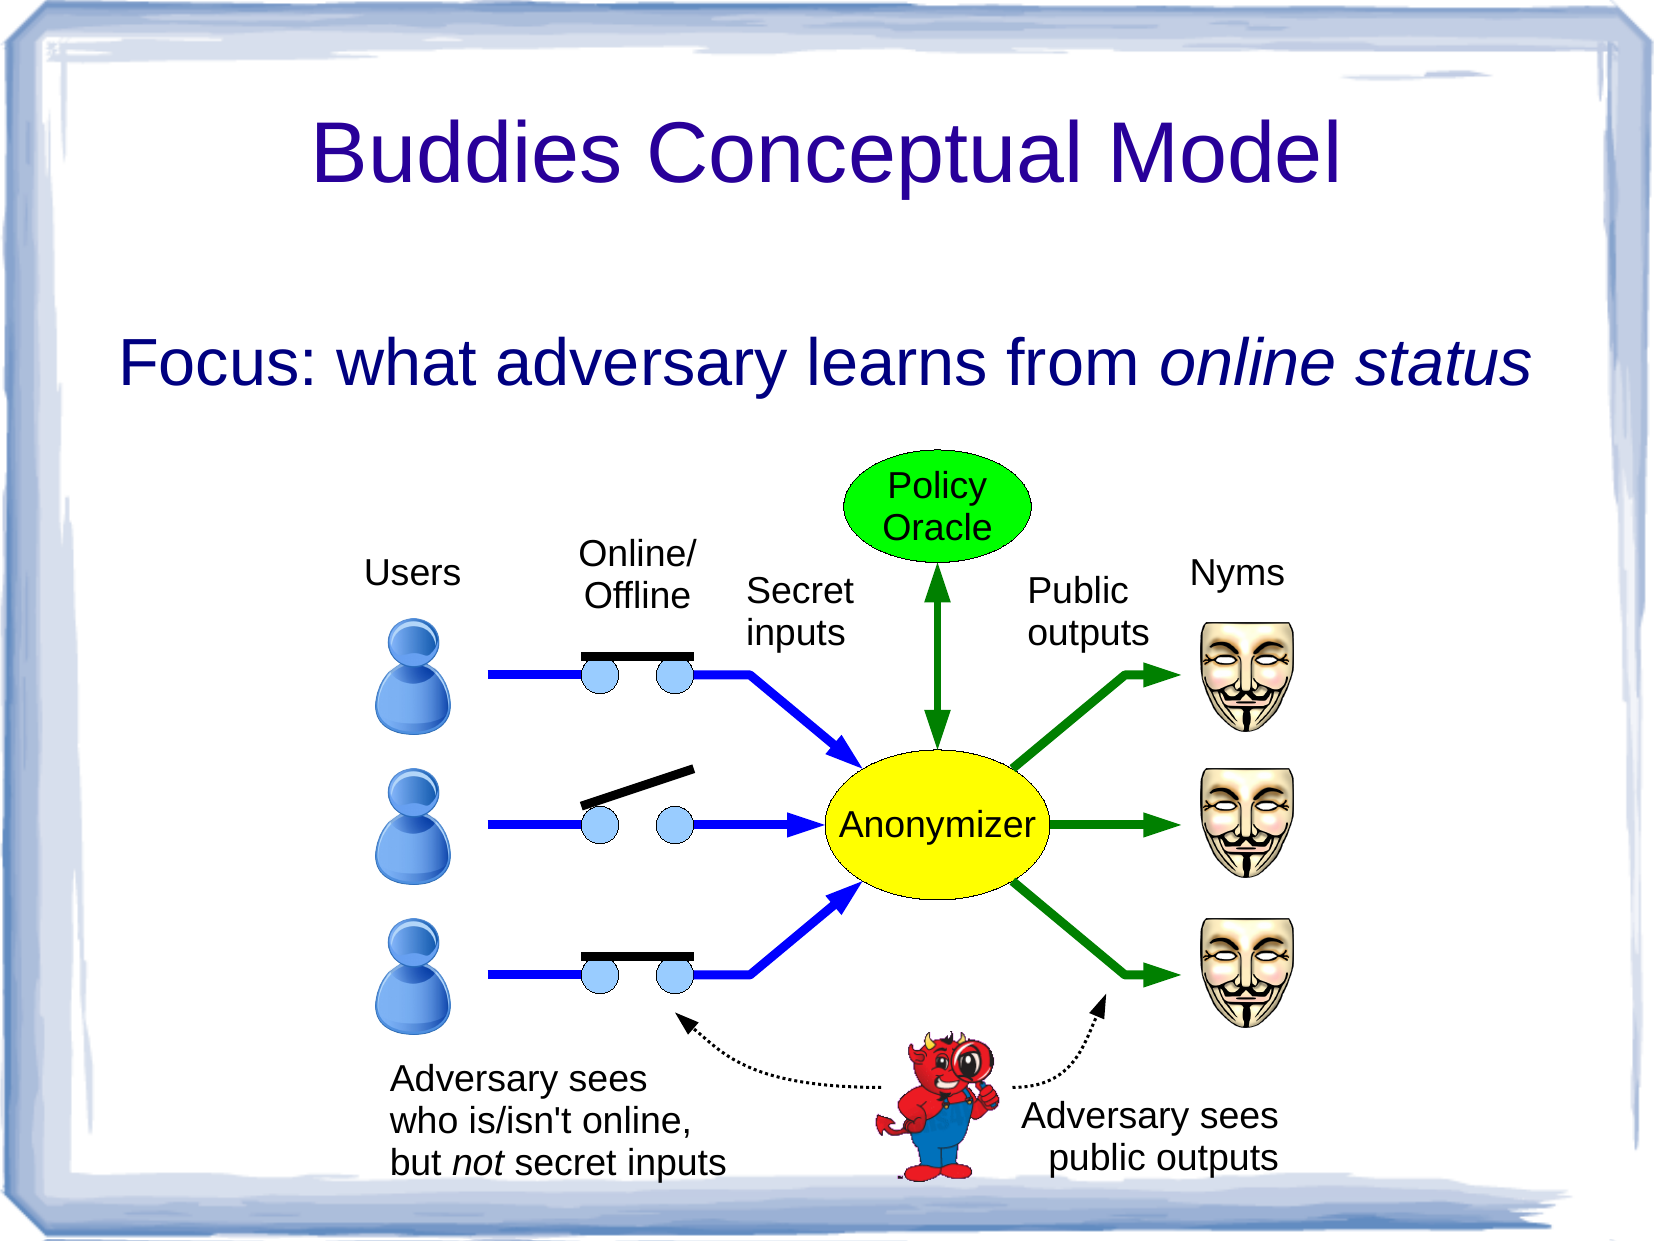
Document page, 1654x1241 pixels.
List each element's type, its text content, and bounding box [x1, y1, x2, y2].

text_box Online/ Offline [562, 524, 713, 624]
text_box [656, 961, 694, 994]
text_box [581, 961, 619, 994]
text_box [656, 661, 694, 694]
list Focus: what adversary learns from online status [118, 324, 1571, 400]
text_box [656, 806, 694, 844]
text_box [581, 806, 619, 844]
text_box Users [337, 543, 488, 615]
text_box Nyms [1162, 543, 1313, 615]
text_box Anonymizer [825, 749, 1050, 900]
title Buddies Conceptual Model [82, 49, 1571, 257]
text_box Policy Oracle [843, 449, 1032, 563]
text_box Secret inputs [731, 562, 882, 662]
text_box Adversary sees public outputs [993, 1087, 1294, 1187]
text_box [581, 661, 619, 694]
picture [0, 0, 1654, 1241]
text_box Adversary sees who is/isn't online, but not secret inputs [374, 1049, 751, 1191]
text_box Public outputs [1012, 562, 1182, 662]
